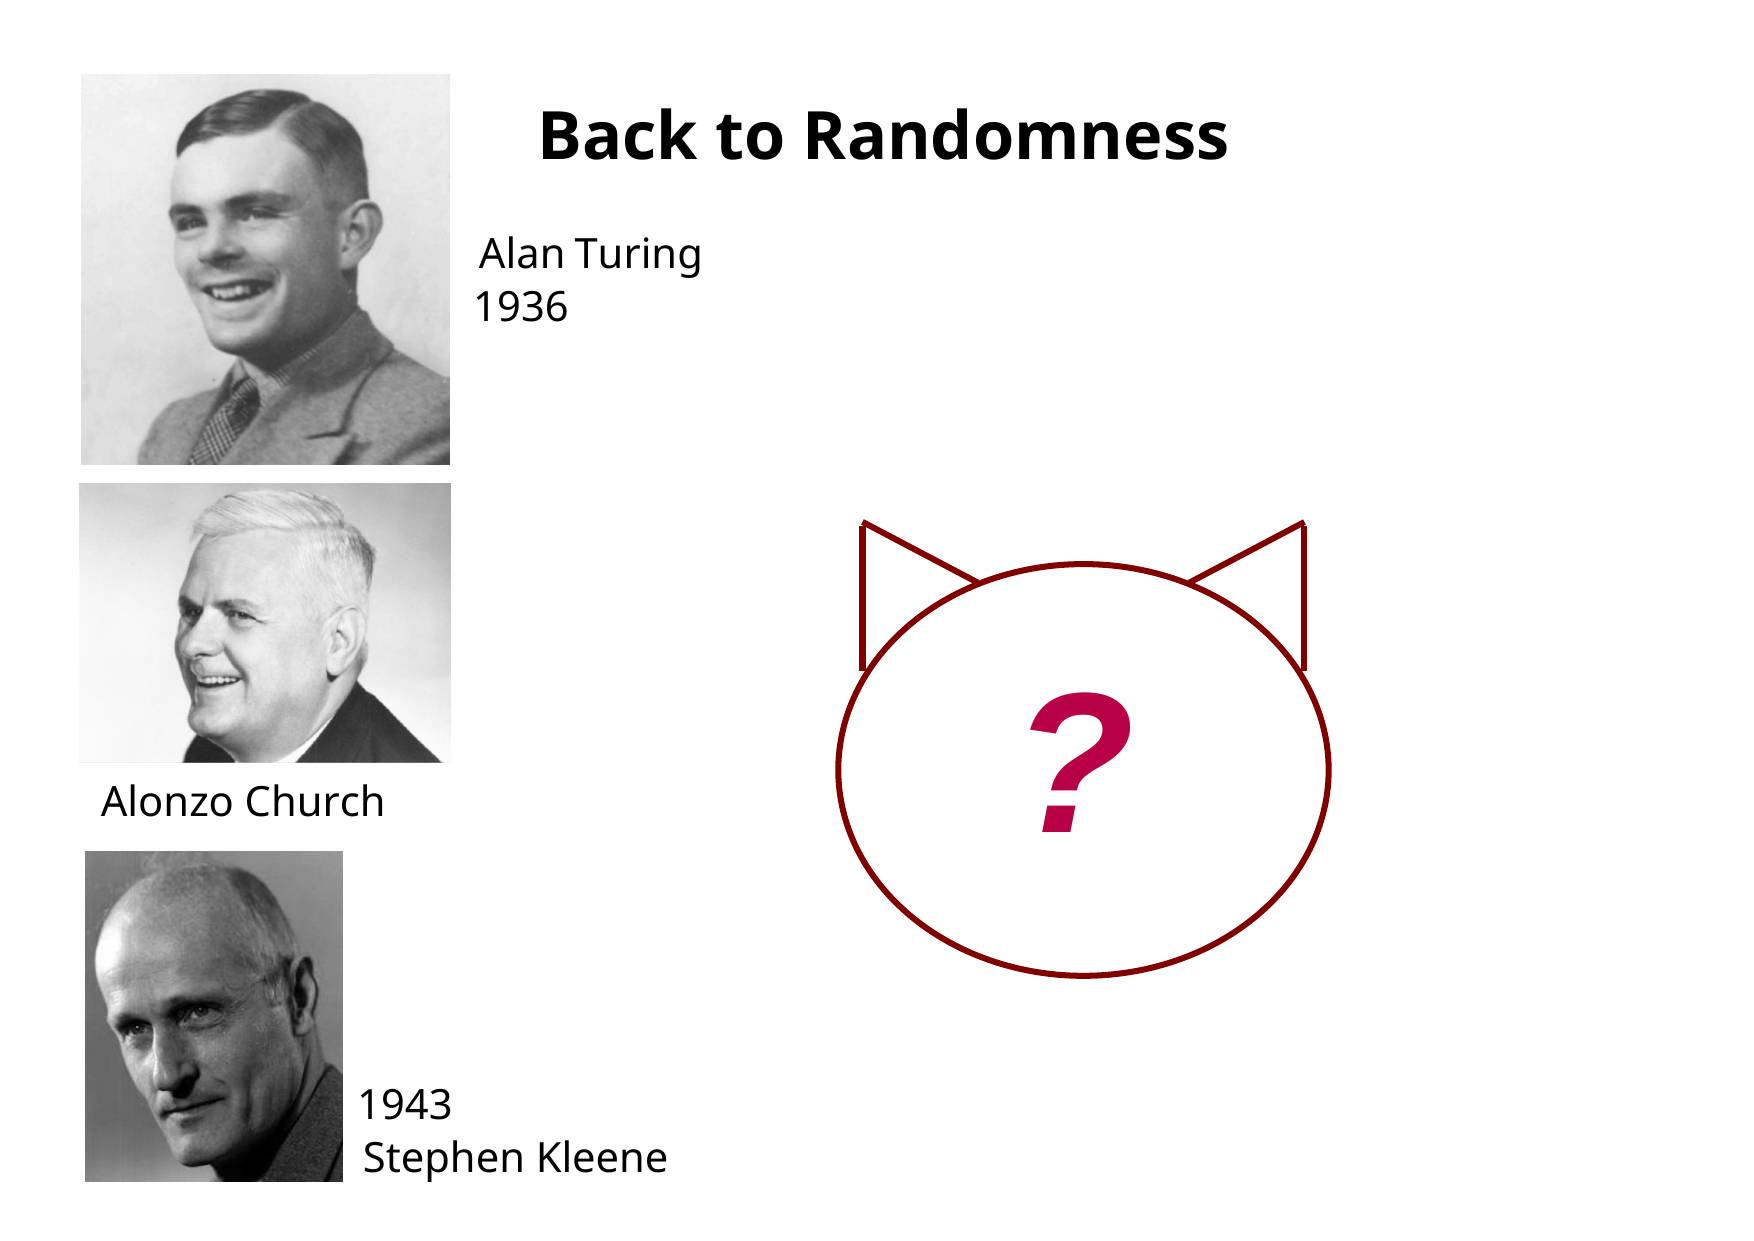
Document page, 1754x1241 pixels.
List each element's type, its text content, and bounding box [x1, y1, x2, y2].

picture [79, 483, 451, 763]
text_box Back to Randomness [522, 81, 1710, 171]
text_box Alan Turing [464, 216, 863, 278]
picture [85, 851, 343, 1182]
text_box Stephen Kleene [348, 1120, 747, 1182]
text_box ? [1280, 641, 1301, 667]
text_box 1943 [342, 1067, 741, 1129]
text_box ? [1199, 641, 1374, 956]
picture [81, 74, 450, 465]
text_box Alonzo Church [86, 763, 485, 826]
text_box 1936 [458, 268, 743, 331]
text_box ? [994, 641, 1325, 956]
